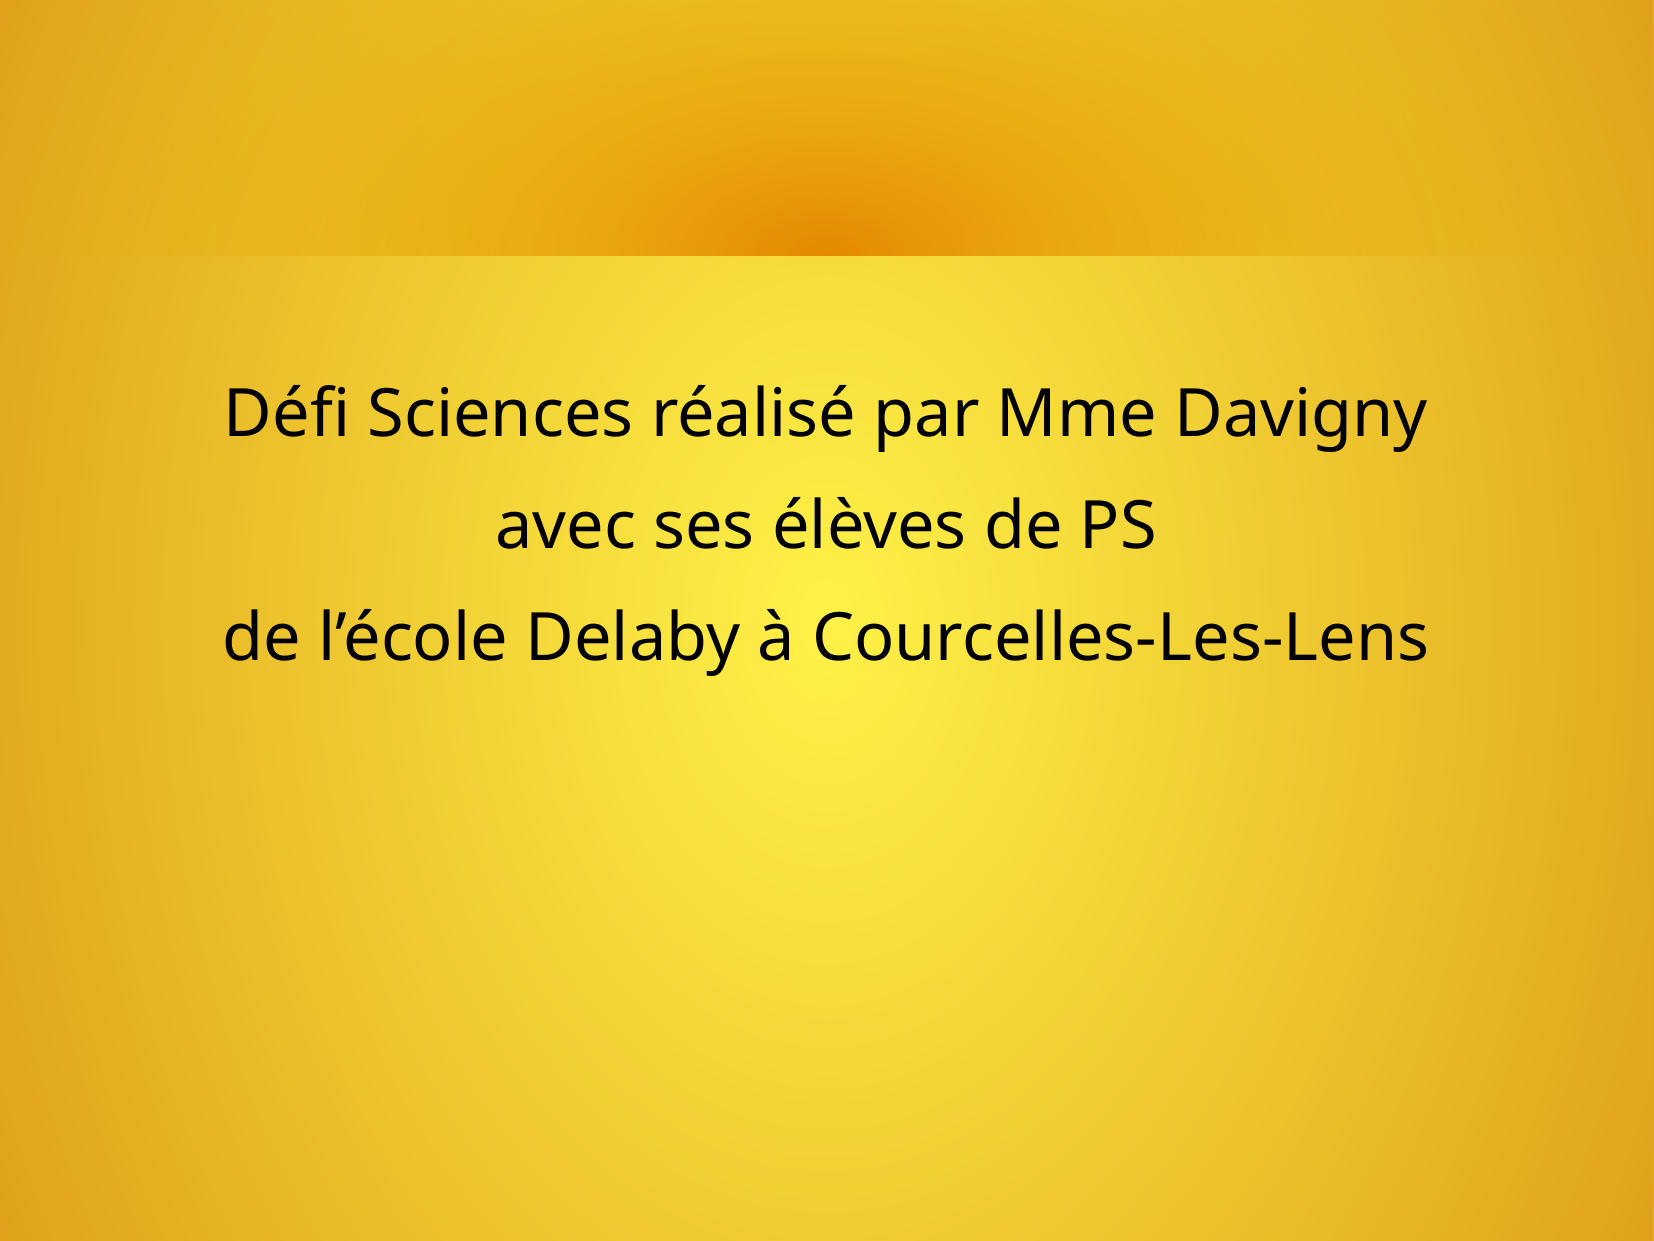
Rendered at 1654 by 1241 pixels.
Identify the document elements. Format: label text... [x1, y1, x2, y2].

subtitle Défi Sciences réalisé par Mme Davigny avec ses élèves de PS de l’école Delaby à Courcelles-Les-Lens [82, 47, 1571, 997]
